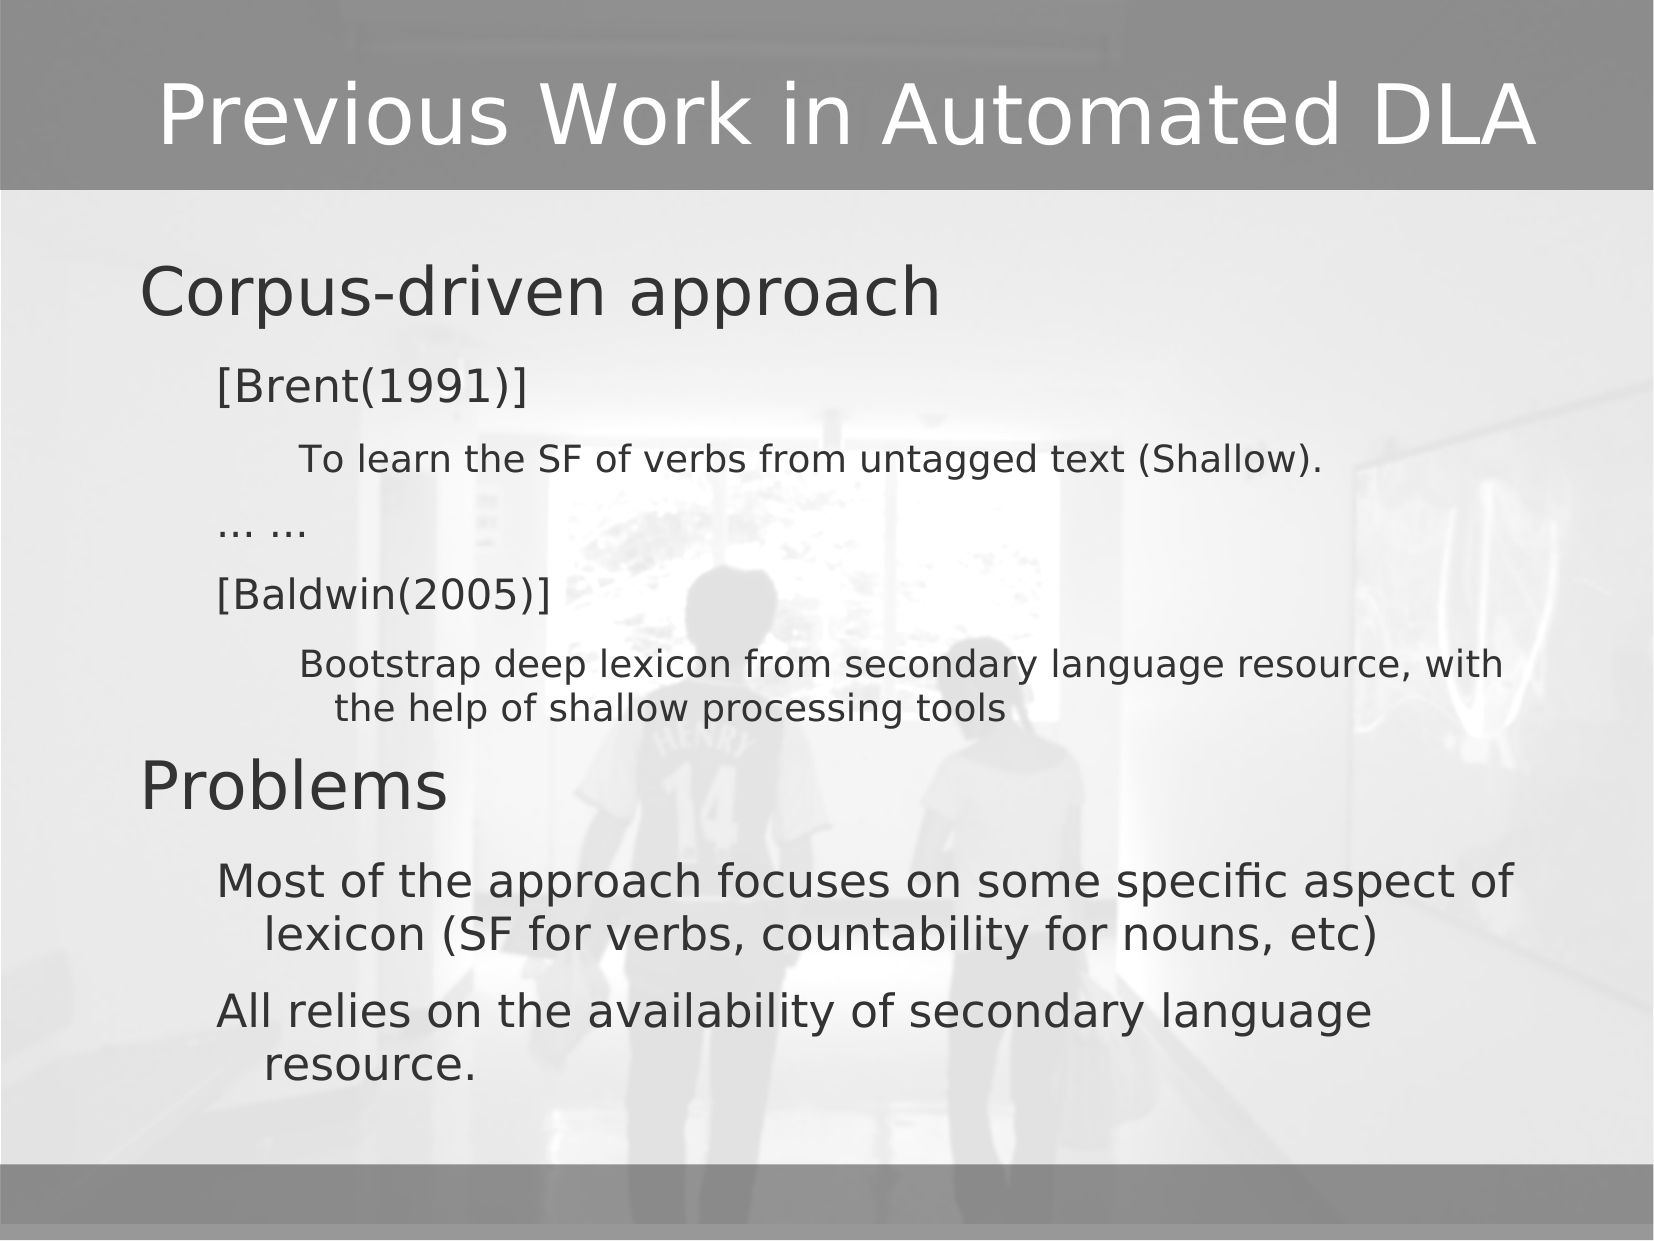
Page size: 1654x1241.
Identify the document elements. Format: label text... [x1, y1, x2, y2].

title Previous Work in Automated DLA [141, 55, 1554, 177]
list Corpus-driven approach [Brent(1991)] To learn the SF of verbs from untagged text (Shallow). ... ... [Baldwin(2005)] Bootstrap deep lexicon from secondary language resource, with the help of shallow processing tools Problems Most of the approach focuses on some specific aspect of lexicon (SF for verbs, countability for nouns, etc) All relies on the availability of secondary language resource. [121, 253, 1534, 1127]
